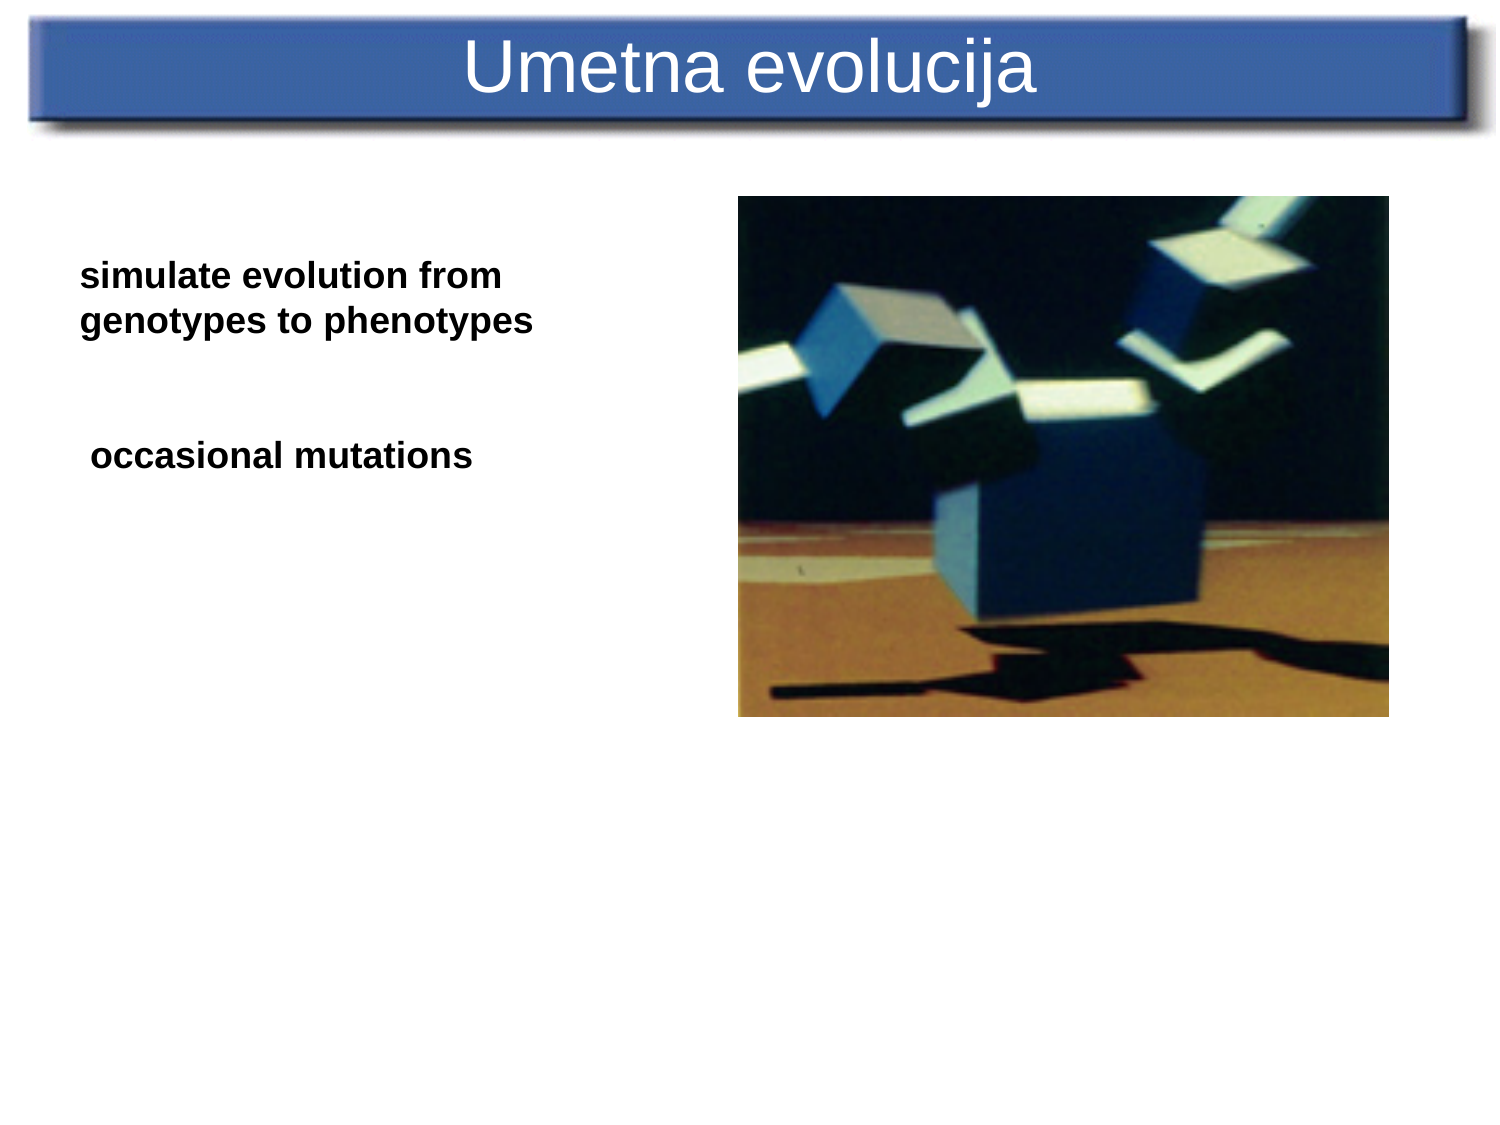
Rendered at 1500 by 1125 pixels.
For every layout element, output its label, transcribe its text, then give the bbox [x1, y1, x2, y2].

title Umetna evolucija [75, 0, 1426, 126]
picture [738, 196, 1389, 717]
picture [27, 13, 1496, 141]
text_box simulate evolution from genotypes to phenotypes occasional mutations [64, 243, 656, 484]
